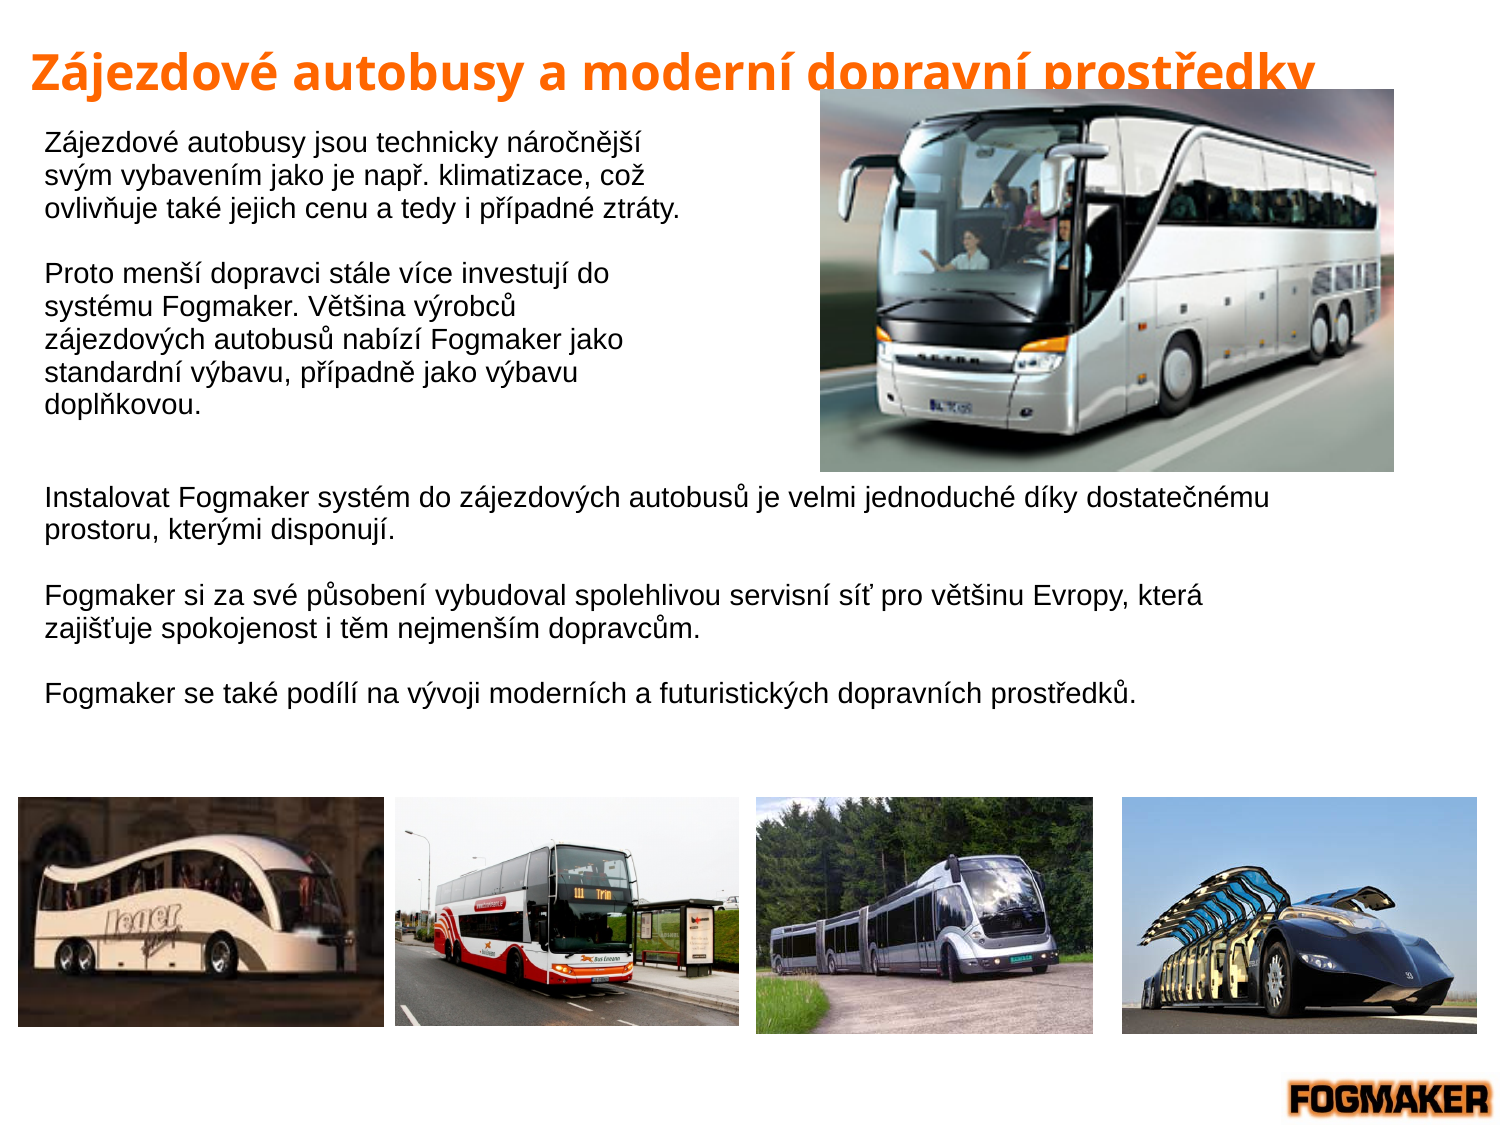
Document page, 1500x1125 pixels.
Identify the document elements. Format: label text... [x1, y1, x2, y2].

picture [1122, 797, 1477, 1034]
picture [756, 797, 1093, 1034]
text_box Zájezdové autobusy a moderní dopravní prostředky [16, 29, 1332, 113]
text_box Instalovat Fogmaker systém do zájezdových autobusů je velmi jednoduché díky dostatečnému prostoru, kterými disponují. Fogmaker si za své působení vybudoval spolehlivou servisní síť pro většinu Evropy, která zajišťuje spokojenost i těm nejmenším dopravcům. Fogmaker se také podílí na vývoji moderních a futuristických dopravních prostředků. [29, 473, 1329, 751]
picture [820, 90, 1394, 472]
text_box Zájezdové autobusy jsou technicky náročnější svým vybavením jako je např. klimatizace, což ovlivňuje také jejich cenu a tedy i případné ztráty. Proto menší dopravci stále více investují do systému Fogmaker. Většina výrobců zájezdových autobusů nabízí Fogmaker jako standardní výbavu, případně jako výbavu doplňkovou. [29, 118, 698, 429]
picture [1281, 1072, 1500, 1125]
picture [395, 797, 739, 1026]
picture [18, 797, 384, 1027]
